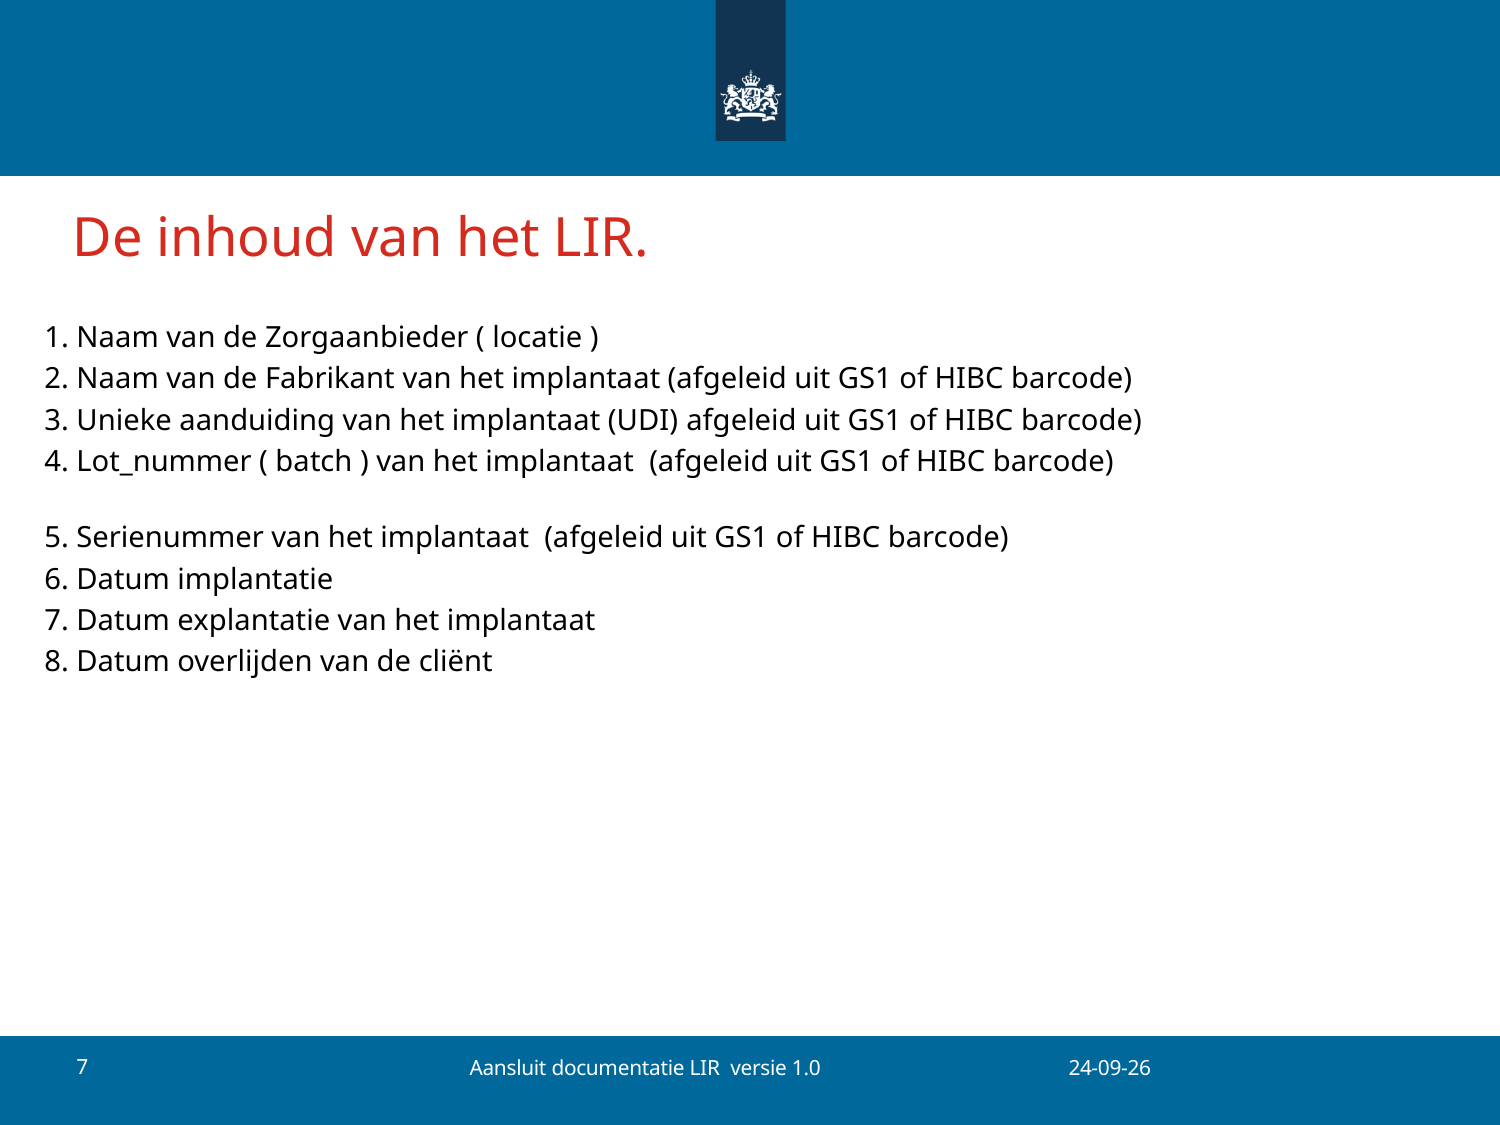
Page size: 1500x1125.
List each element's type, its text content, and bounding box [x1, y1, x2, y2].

title De inhoud van het LIR. [57, 194, 1408, 289]
text_box [61, 1046, 179, 1106]
list Naam van de Zorgaanbieder ( locatie ) Naam van de Fabrikant van het implantaat (afgeleid uit GS1 of HIBC barcode) Unieke aanduiding van het implantaat (UDI) afgeleid uit GS1 of HIBC barcode) Lot_nummer ( batch ) van het implantaat (afgeleid uit GS1 of HIBC barcode) Serienummer van het implantaat (afgeleid uit GS1 of HIBC barcode) Datum implantatie Datum explantatie van het implantaat Datum overlijden van de cliënt [29, 310, 1334, 811]
text_box Aansluit documentatie LIR versie 1.0 29-4-2019 [454, 1046, 1500, 1099]
